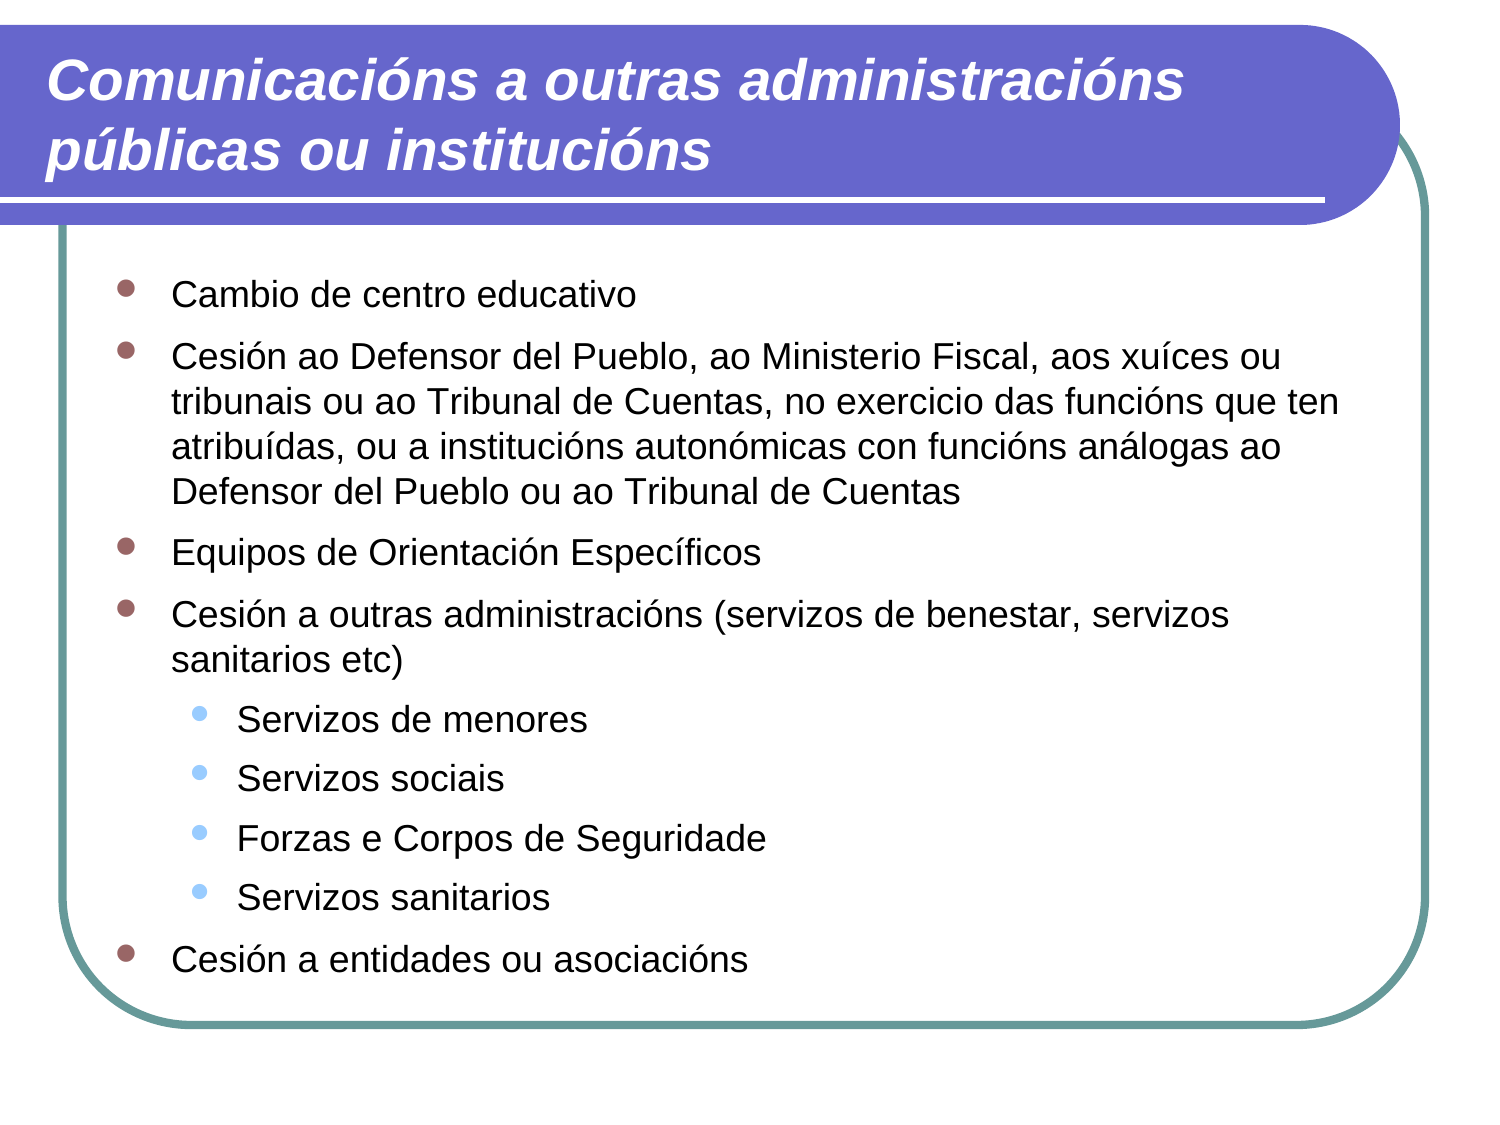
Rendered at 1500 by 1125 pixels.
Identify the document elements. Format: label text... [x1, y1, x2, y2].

title Comunicacións a outras administracións públicas ou institucións [31, 0, 1347, 226]
list Cambio de centro educativo Cesión ao Defensor del Pueblo, ao Ministerio Fiscal, aos xuíces ou tribunais ou ao Tribunal de Cuentas, no exercicio das funcións que ten atribuídas, ou a institucións autonómicas con funcións análogas ao Defensor del Pueblo ou ao Tribunal de Cuentas Equipos de Orientación Específicos Cesión a outras administracións (servizos de benestar, servizos sanitarios etc) Servizos de menores Servizos sociais Forzas e Corpos de Seguridade Servizos sanitarios Cesión a entidades ou asociacións [99, 262, 1401, 988]
